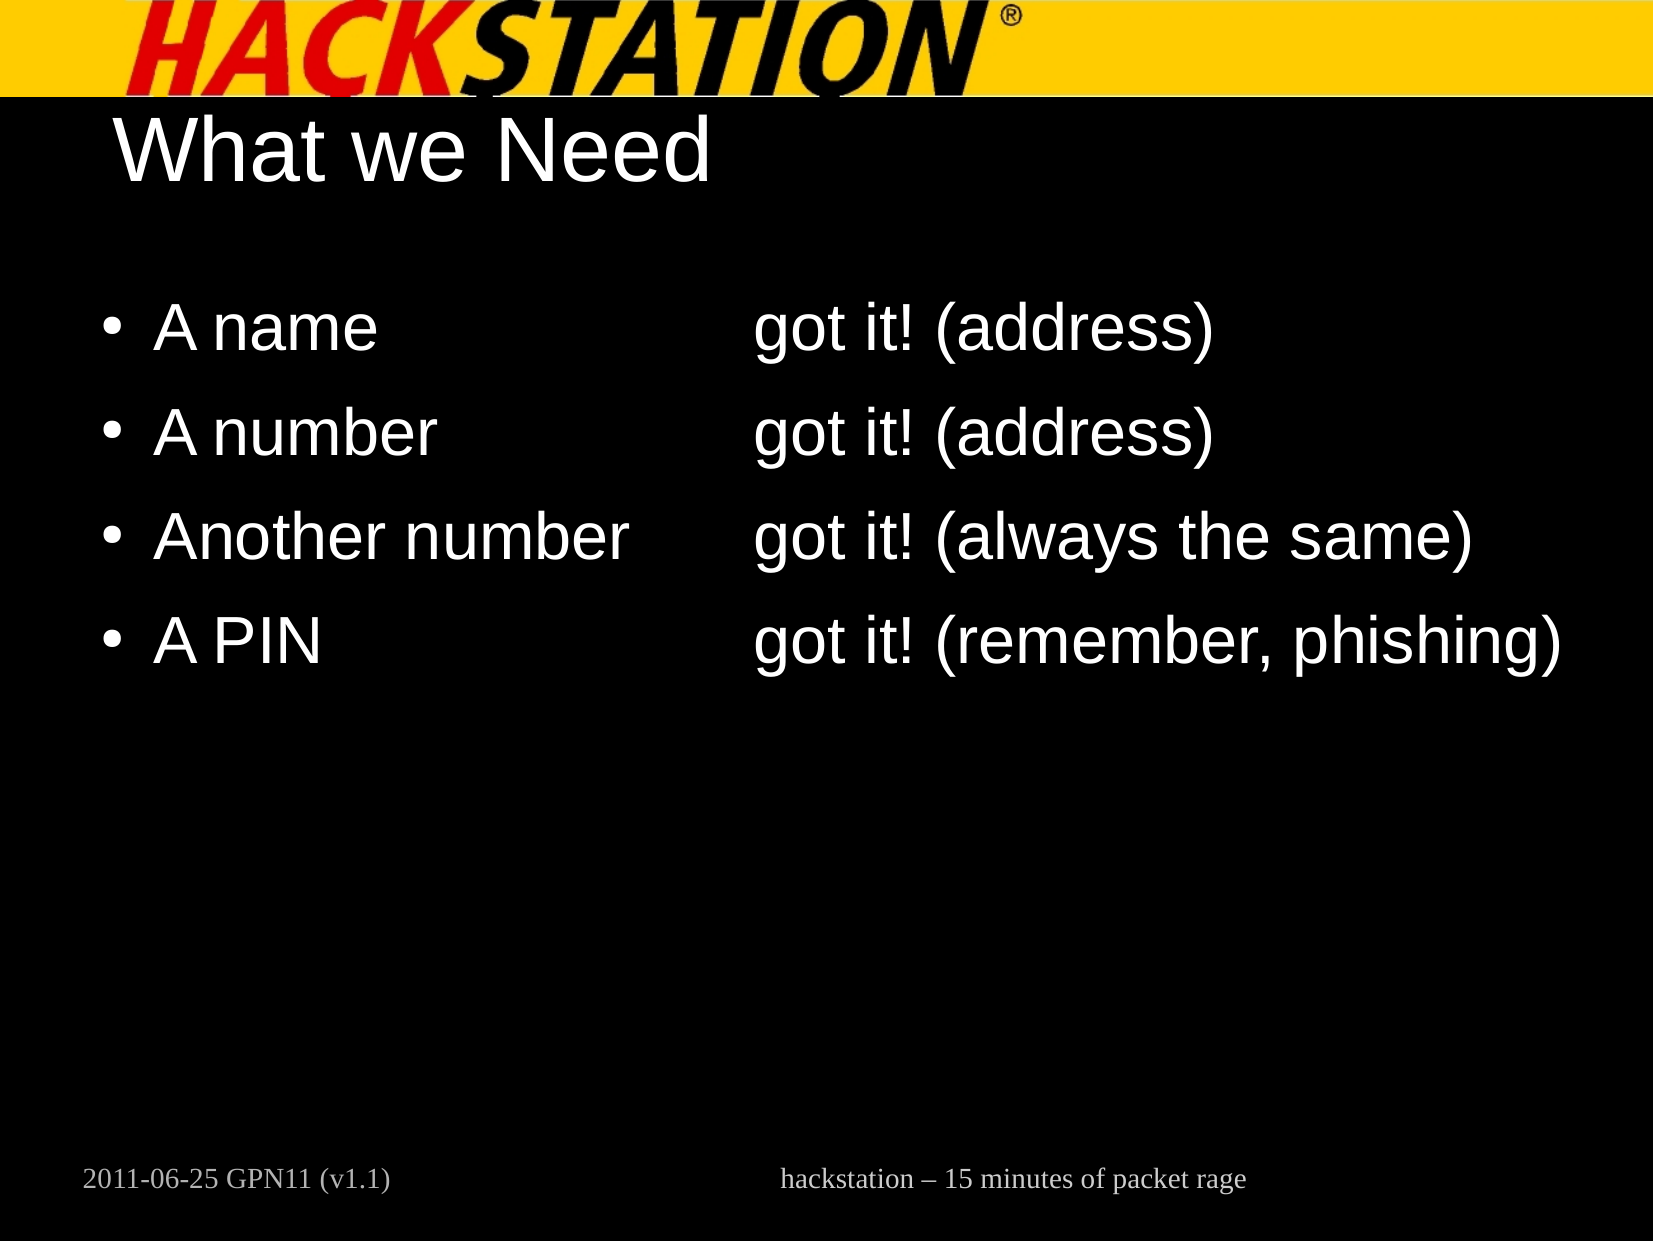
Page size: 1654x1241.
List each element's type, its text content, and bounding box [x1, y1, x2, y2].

title What we Need [112, 75, 1571, 226]
picture [0, 0, 1653, 97]
list A name got it! (address) A number got it! (address) Another number got it! (always the same) A PIN got it! (remember, phishing) [82, 290, 1571, 1109]
